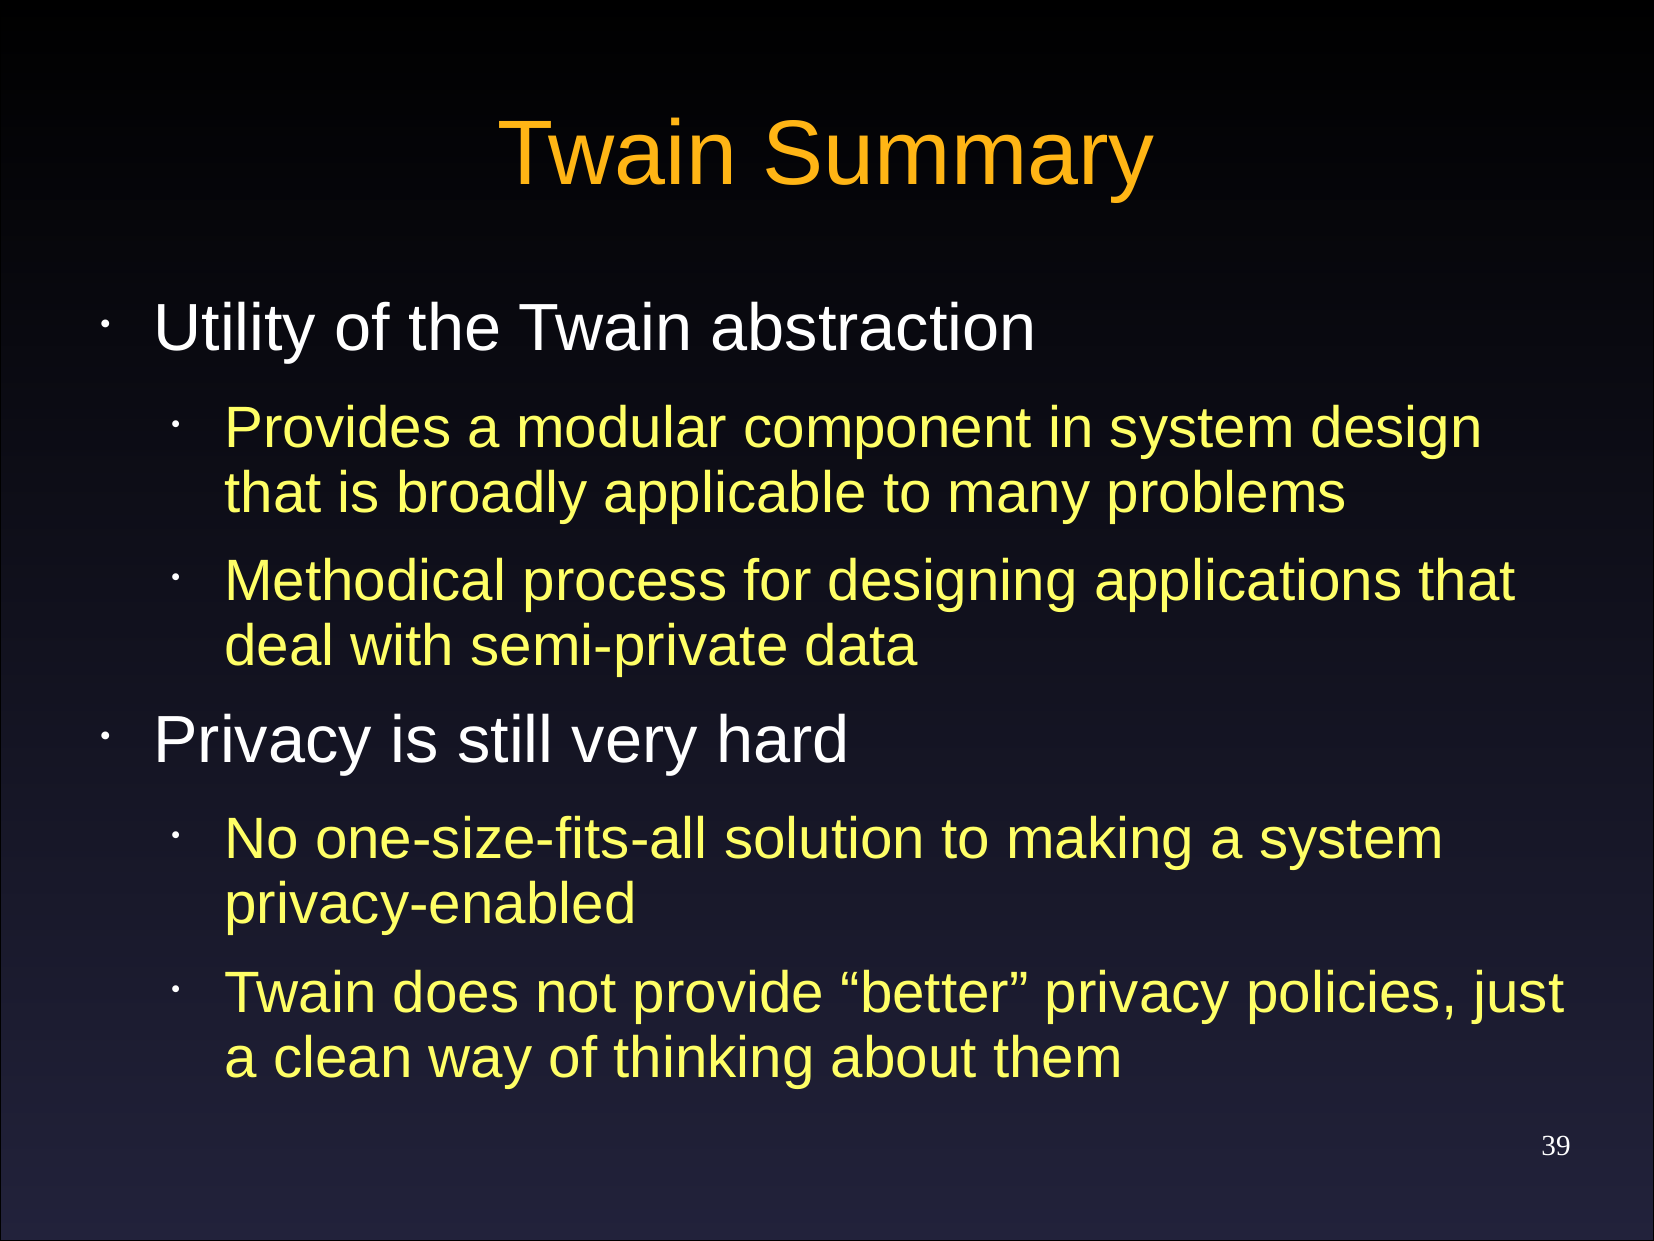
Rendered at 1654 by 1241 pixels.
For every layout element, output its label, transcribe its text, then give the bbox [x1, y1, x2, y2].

list Utility of the Twain abstraction Provides a modular component in system design that is broadly applicable to many problems Methodical process for designing applications that deal with semi-private data Privacy is still very hard No one-size-fits-all solution to making a system privacy-enabled Twain does not provide “better” privacy policies, just a clean way of thinking about them [82, 290, 1571, 1109]
title Twain Summary [82, 49, 1571, 257]
